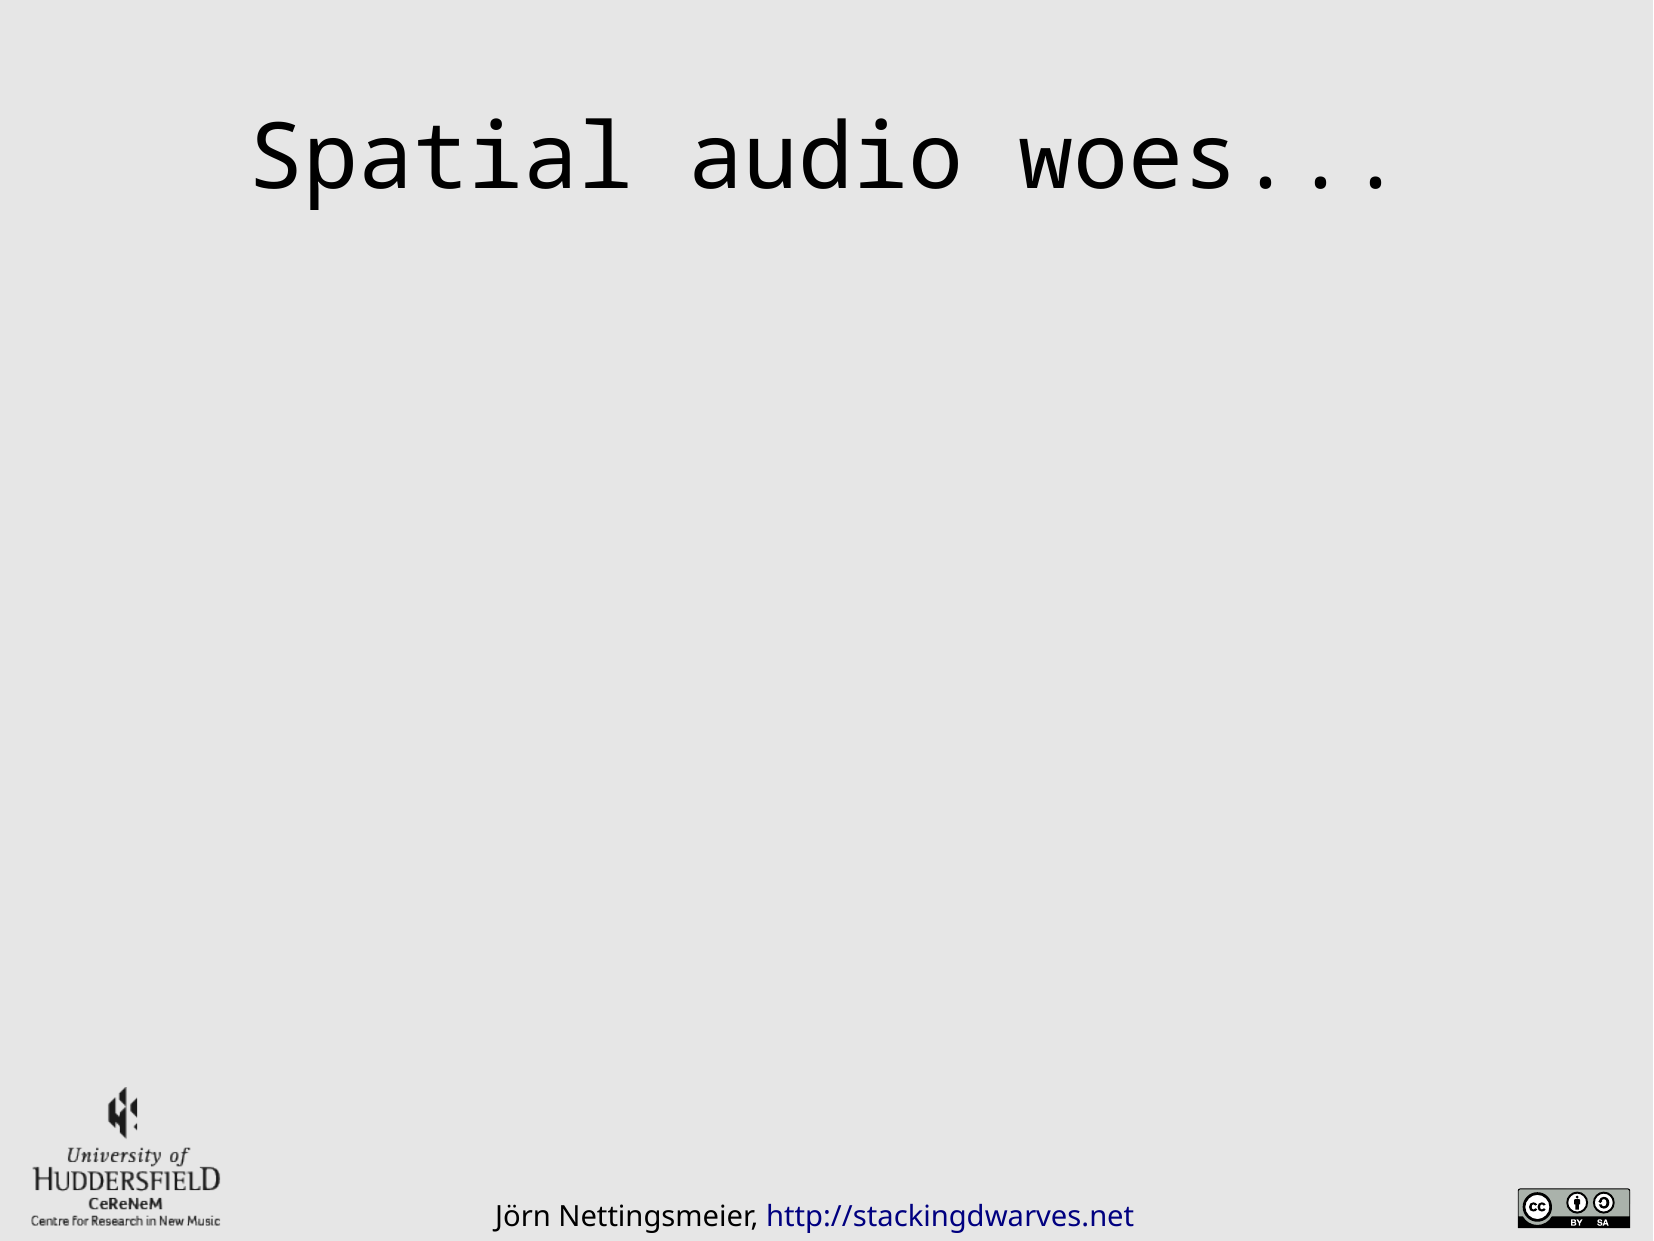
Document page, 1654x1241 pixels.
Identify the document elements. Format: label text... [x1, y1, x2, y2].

picture [31, 1087, 222, 1229]
title Spatial audio woes... [82, 49, 1571, 257]
